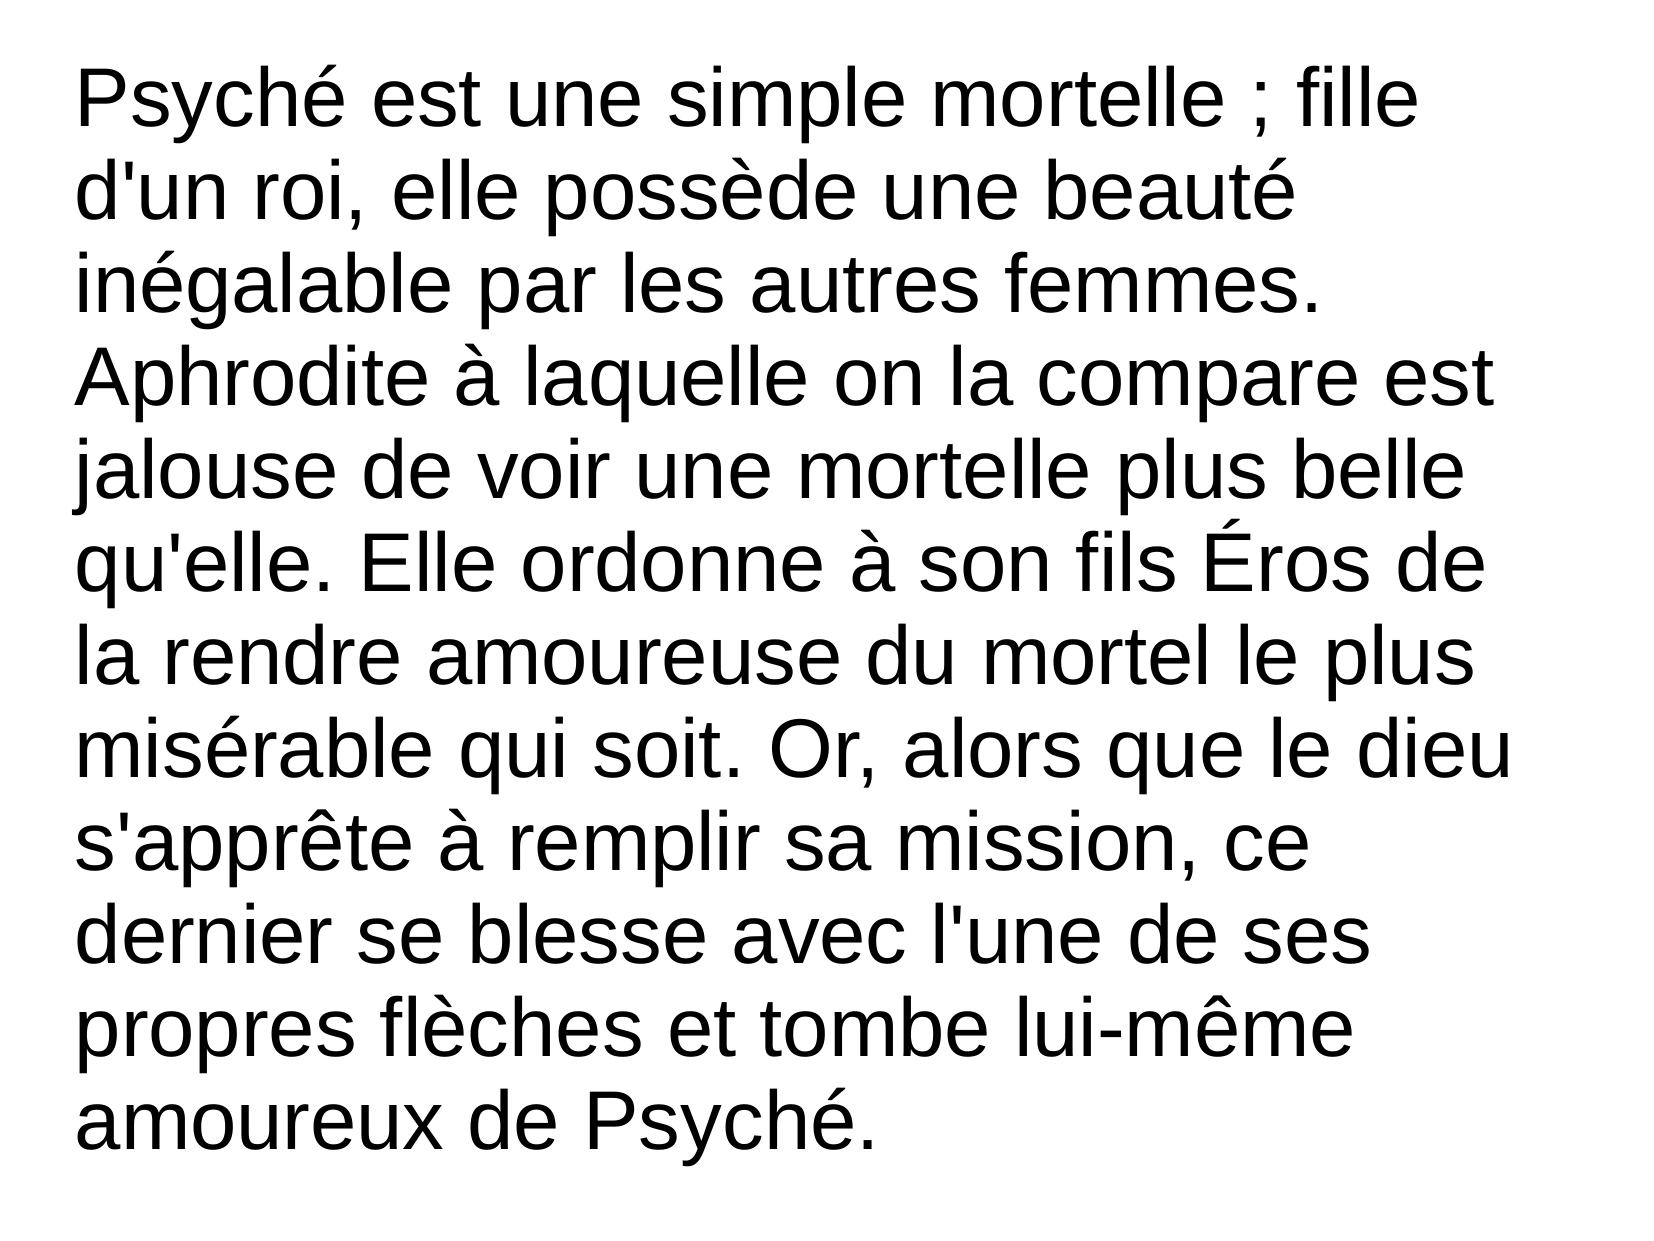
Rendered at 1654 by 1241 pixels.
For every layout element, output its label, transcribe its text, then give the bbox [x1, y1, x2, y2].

list Psyché est une simple mortelle ; fille d'un roi, elle possède une beauté inégalable par les autres femmes. Aphrodite à laquelle on la compare est jalouse de voir une mortelle plus belle qu'elle. Elle ordonne à son fils Éros de la rendre amoureuse du mortel le plus misérable qui soit. Or, alors que le dieu s'apprête à remplir sa mission, ce dernier se blesse avec l'une de ses propres flèches et tombe lui-même amoureux de Psyché. [74, 51, 1563, 1174]
